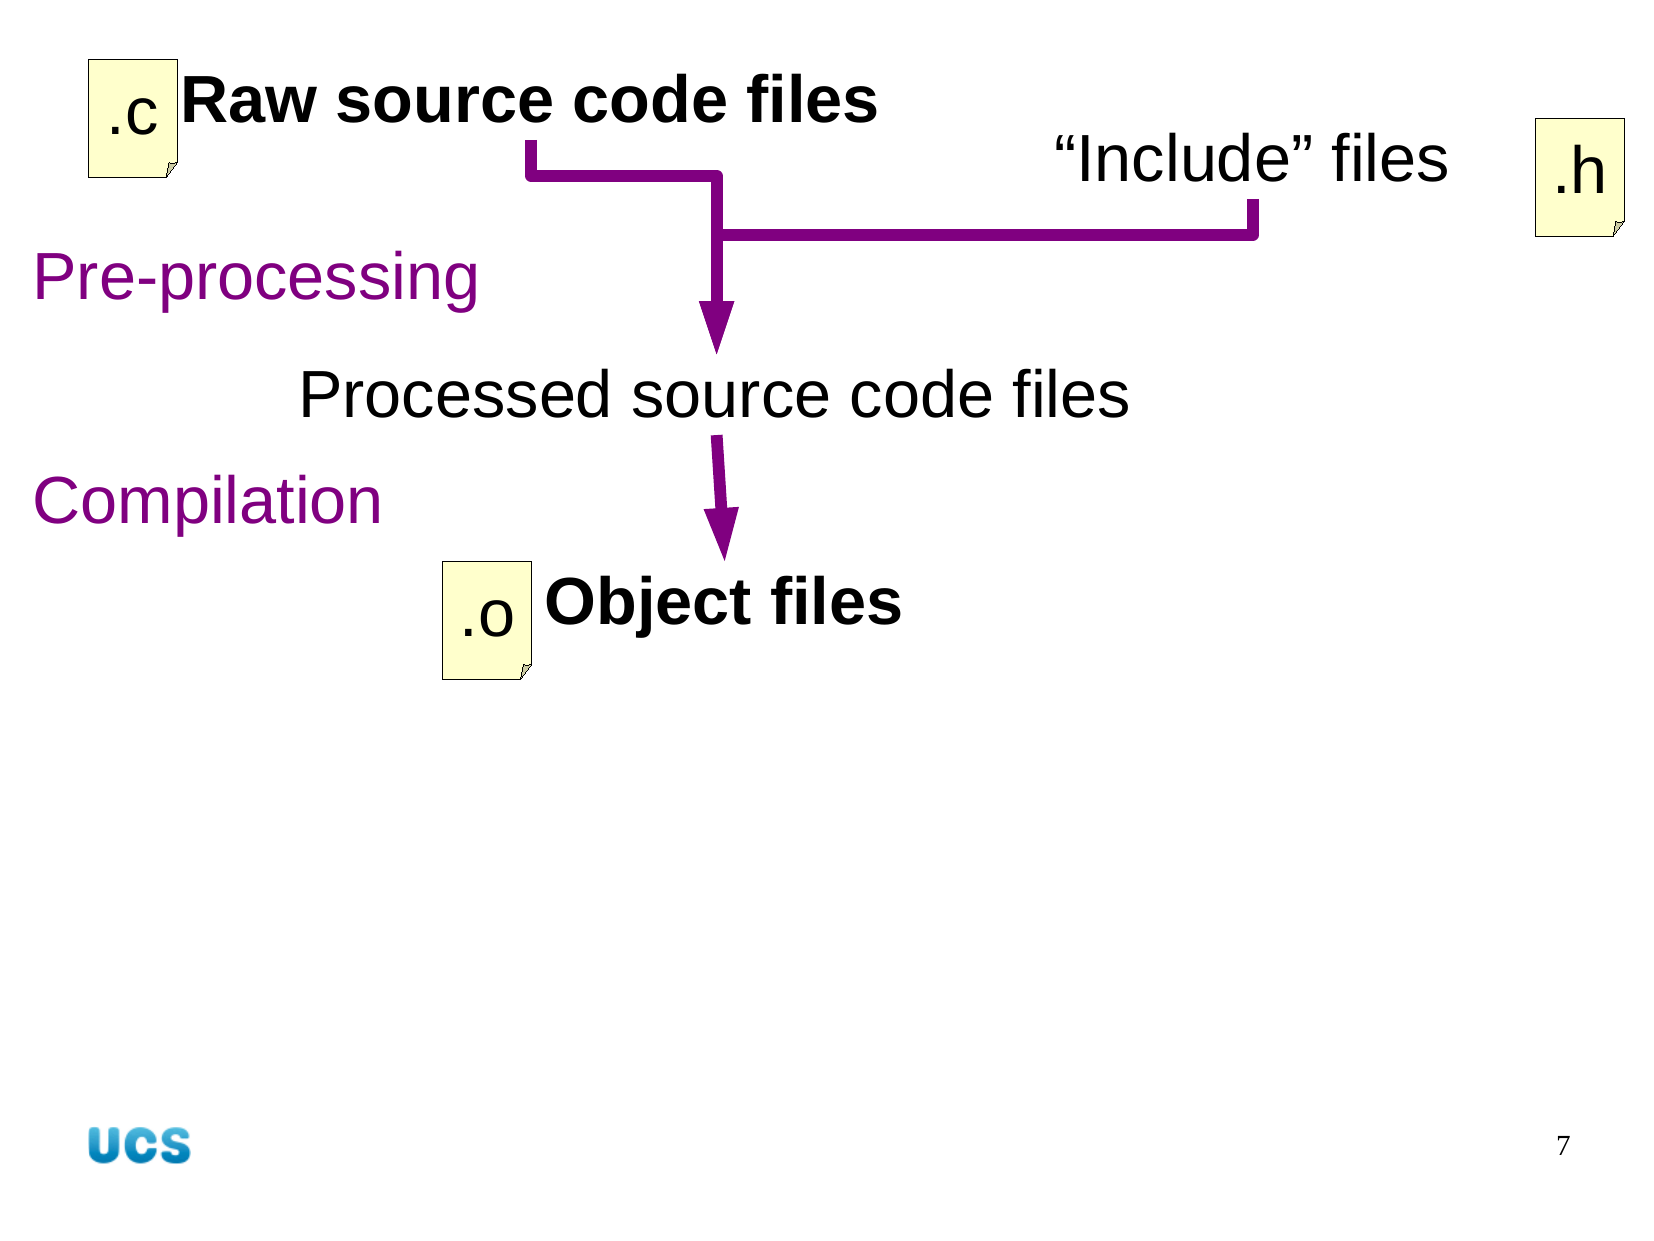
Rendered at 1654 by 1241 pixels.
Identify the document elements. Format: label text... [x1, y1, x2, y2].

text_box Raw source code files [178, 59, 886, 140]
text_box “Include” files [1051, 118, 1455, 199]
text_box .o [442, 561, 532, 680]
text_box Processed source code files [295, 354, 1139, 436]
text_box .c [88, 59, 178, 178]
text_box Object files [541, 561, 908, 642]
picture [88, 1126, 191, 1165]
text_box .h [1535, 118, 1625, 237]
text_box Pre-processing [29, 236, 486, 317]
text_box Compilation [29, 460, 389, 542]
